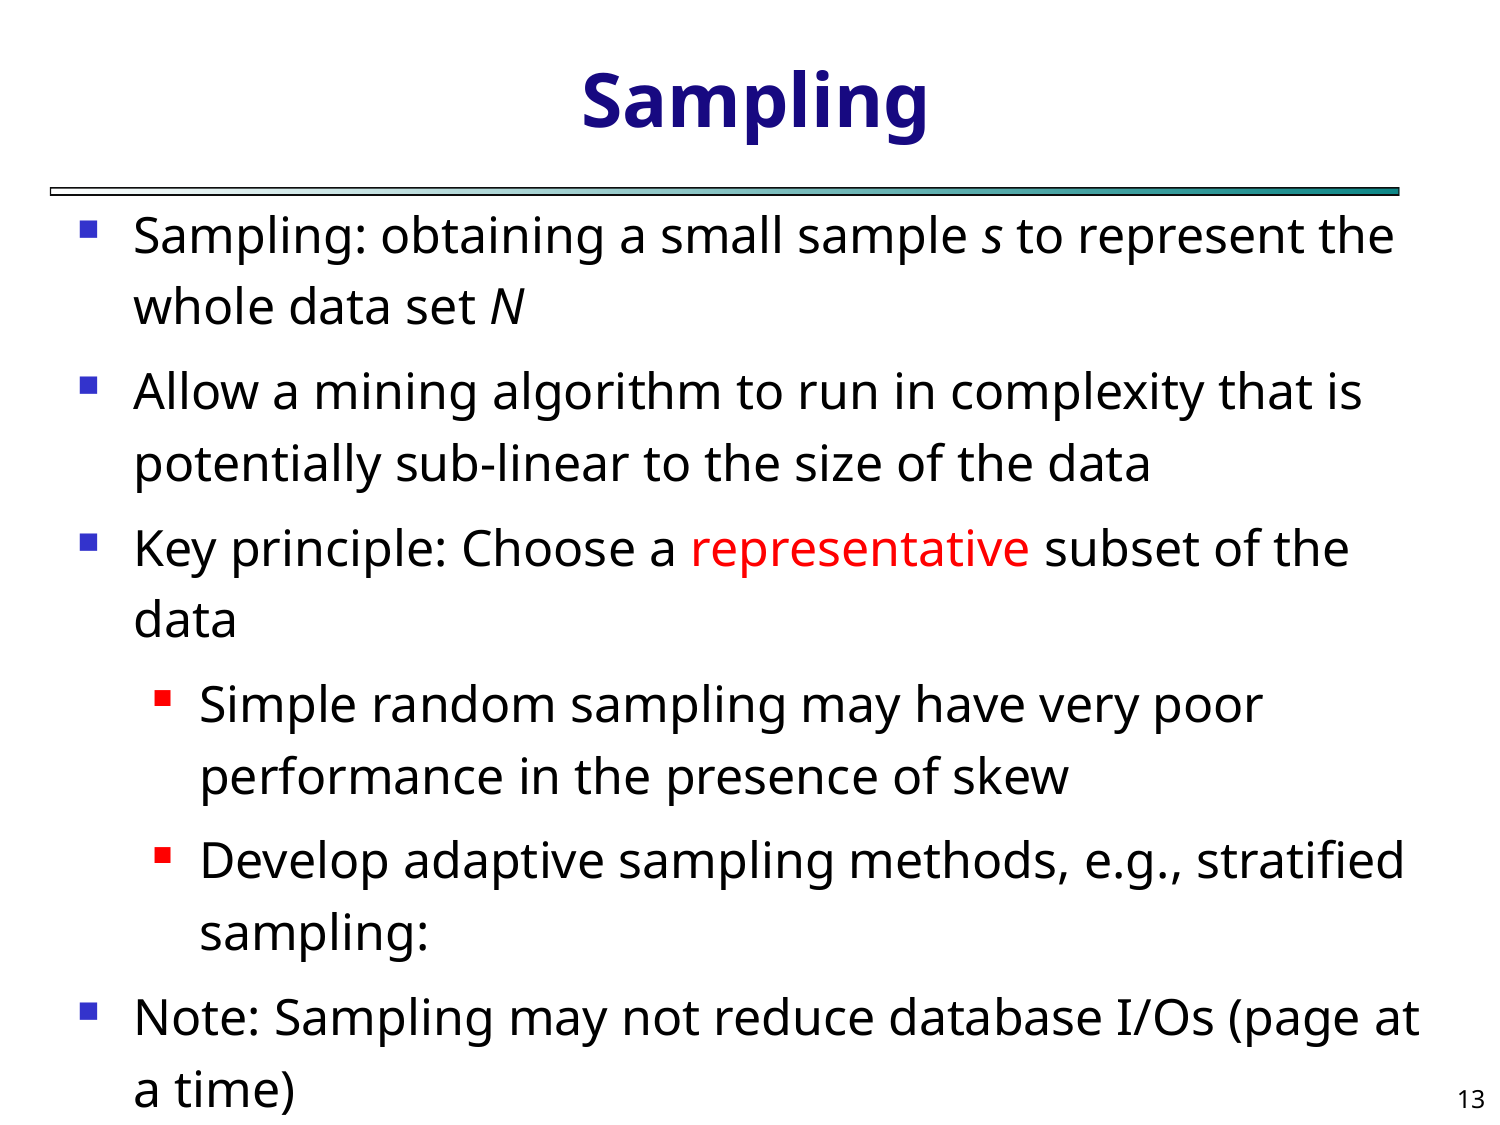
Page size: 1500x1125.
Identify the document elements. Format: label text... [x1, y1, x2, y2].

list Sampling: obtaining a small sample s to represent the whole data set N Allow a mining algorithm to run in complexity that is potentially sub-linear to the size of the data Key principle: Choose a representative subset of the data Simple random sampling may have very poor performance in the presence of skew Develop adaptive sampling methods, e.g., stratified sampling: Note: Sampling may not reduce database I/Os (page at a time) [62, 183, 1450, 1125]
title Sampling [0, 24, 1500, 150]
text_box <number> [1450, 1062, 1500, 1125]
